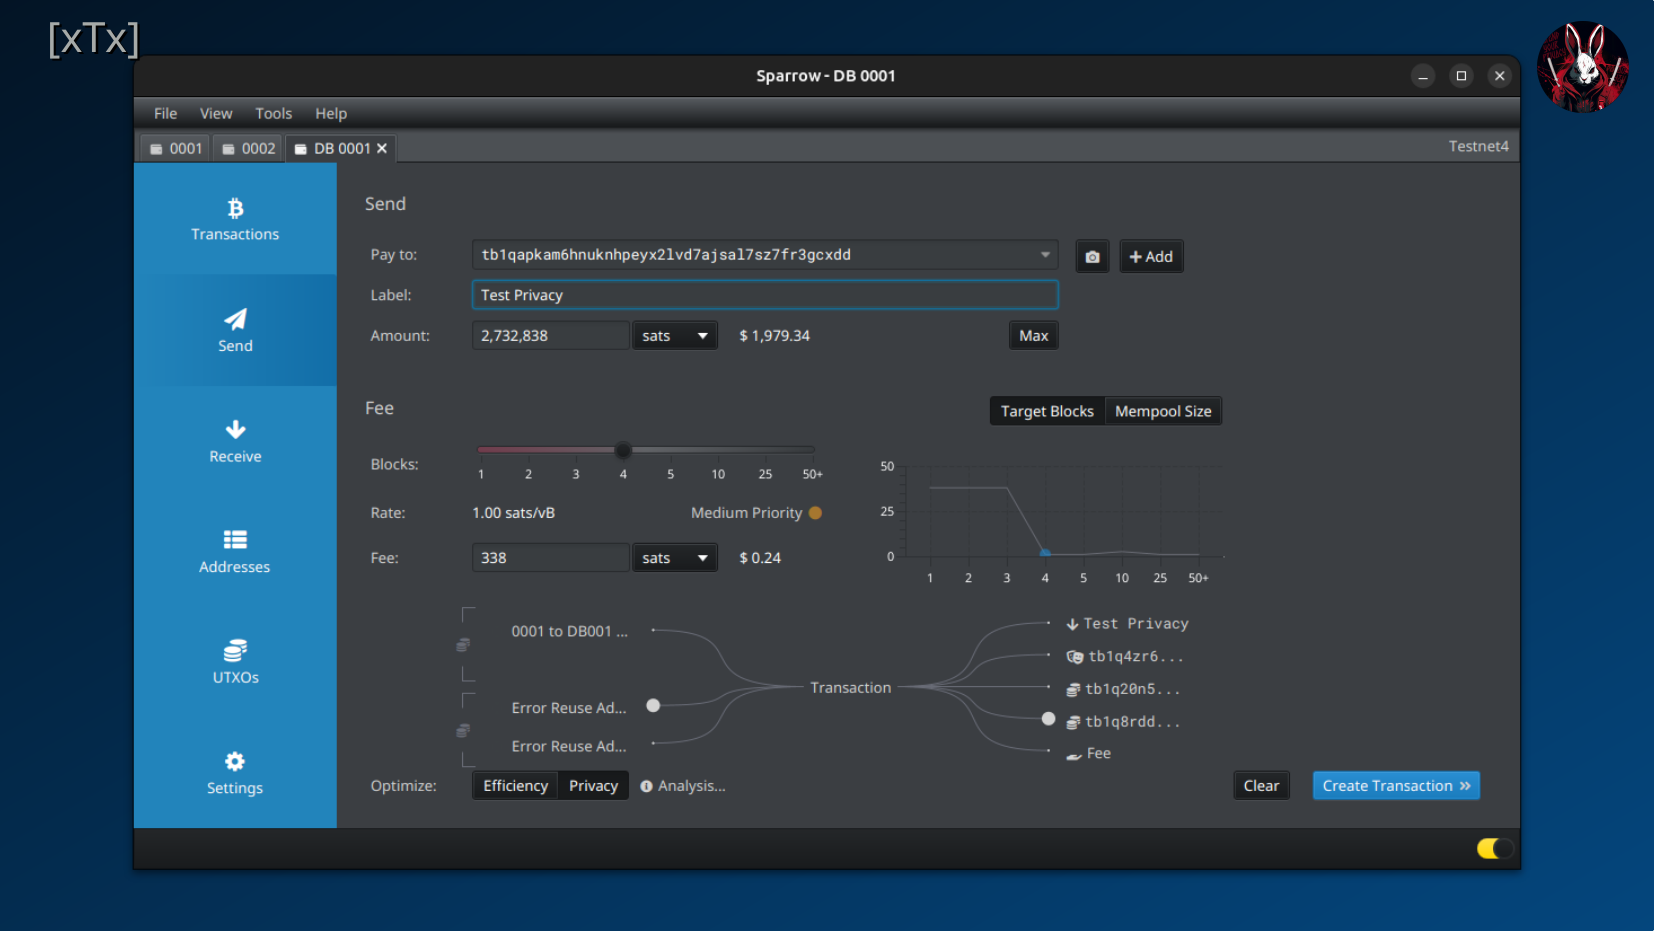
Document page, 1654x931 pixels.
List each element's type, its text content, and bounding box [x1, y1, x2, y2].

picture [118, 42, 1536, 888]
text_box [xTx] [0, 0, 188, 76]
picture [1537, 21, 1629, 113]
